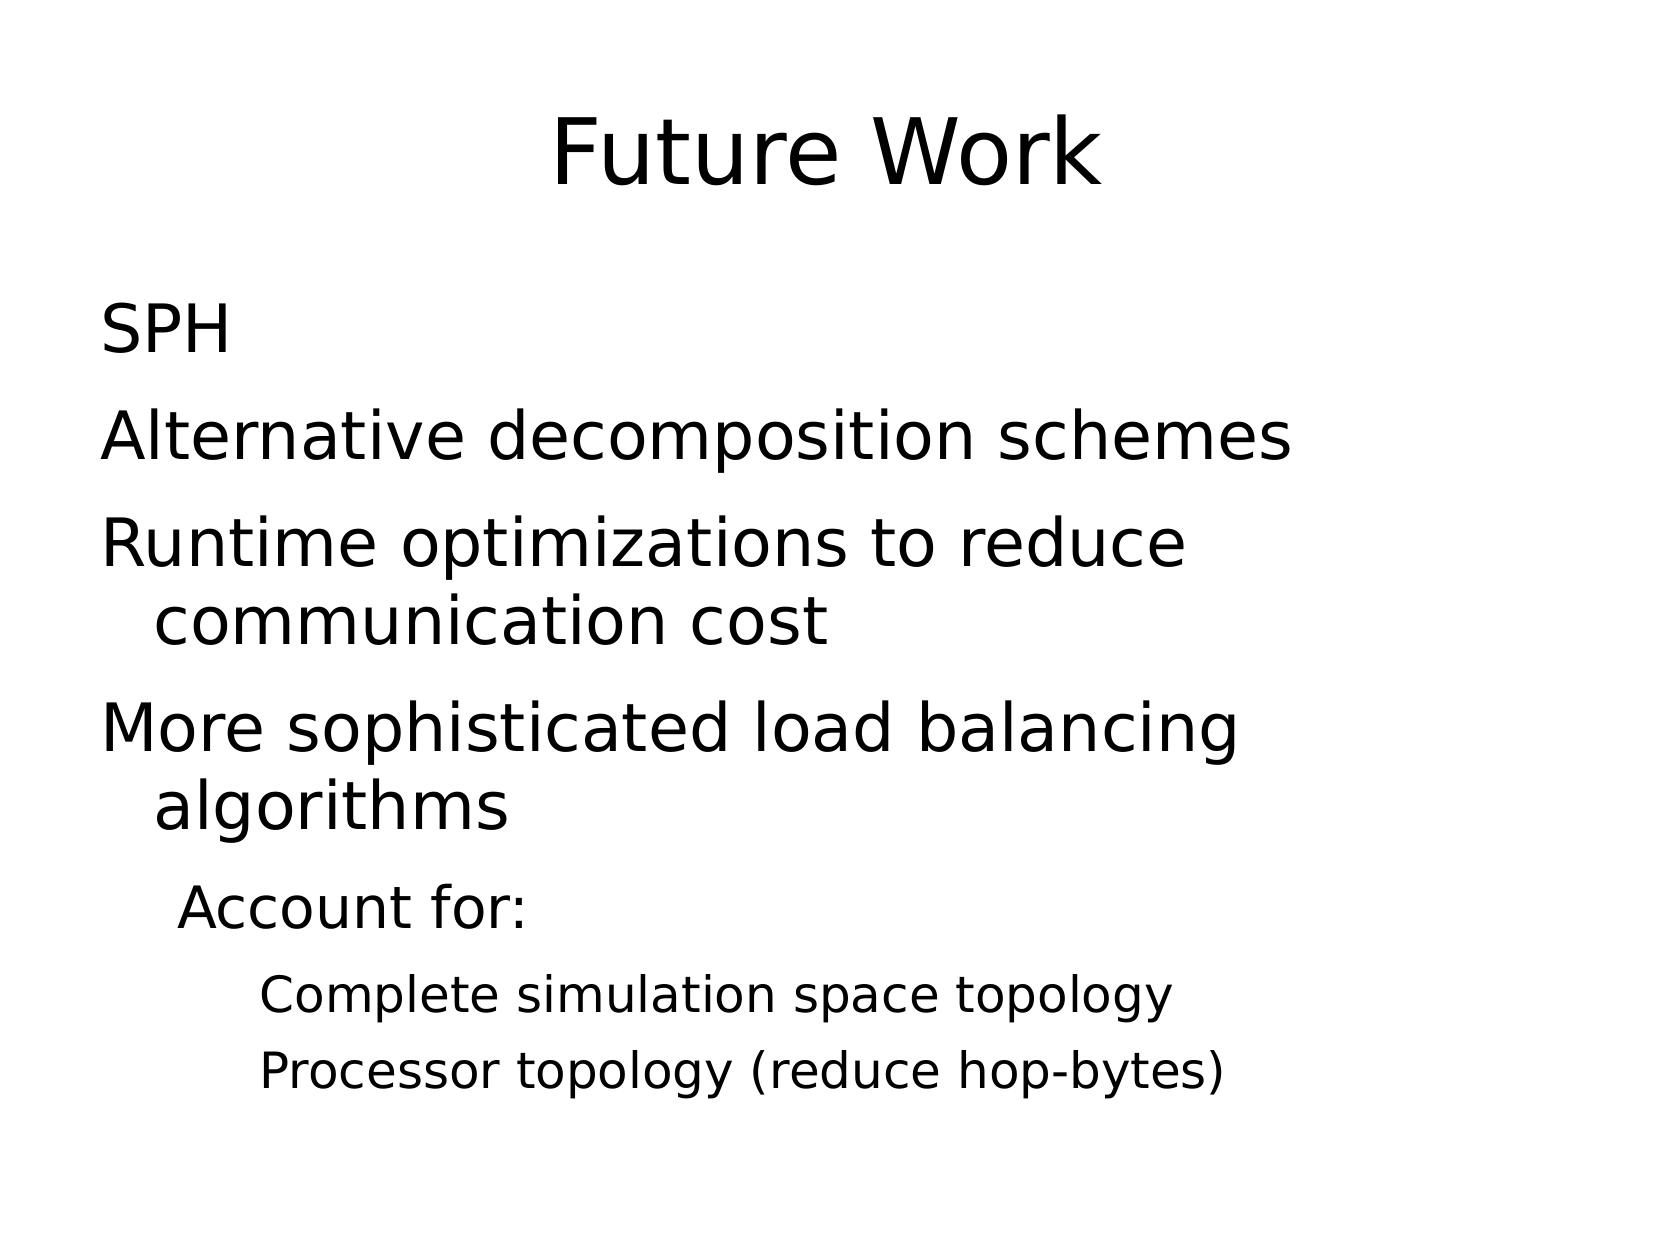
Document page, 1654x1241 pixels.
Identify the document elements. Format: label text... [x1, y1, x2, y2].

list SPH Alternative decomposition schemes Runtime optimizations to reduce communication cost More sophisticated load balancing algorithms Account for: Complete simulation space topology Processor topology (reduce hop-bytes) [82, 290, 1571, 1101]
title Future Work [82, 56, 1571, 250]
